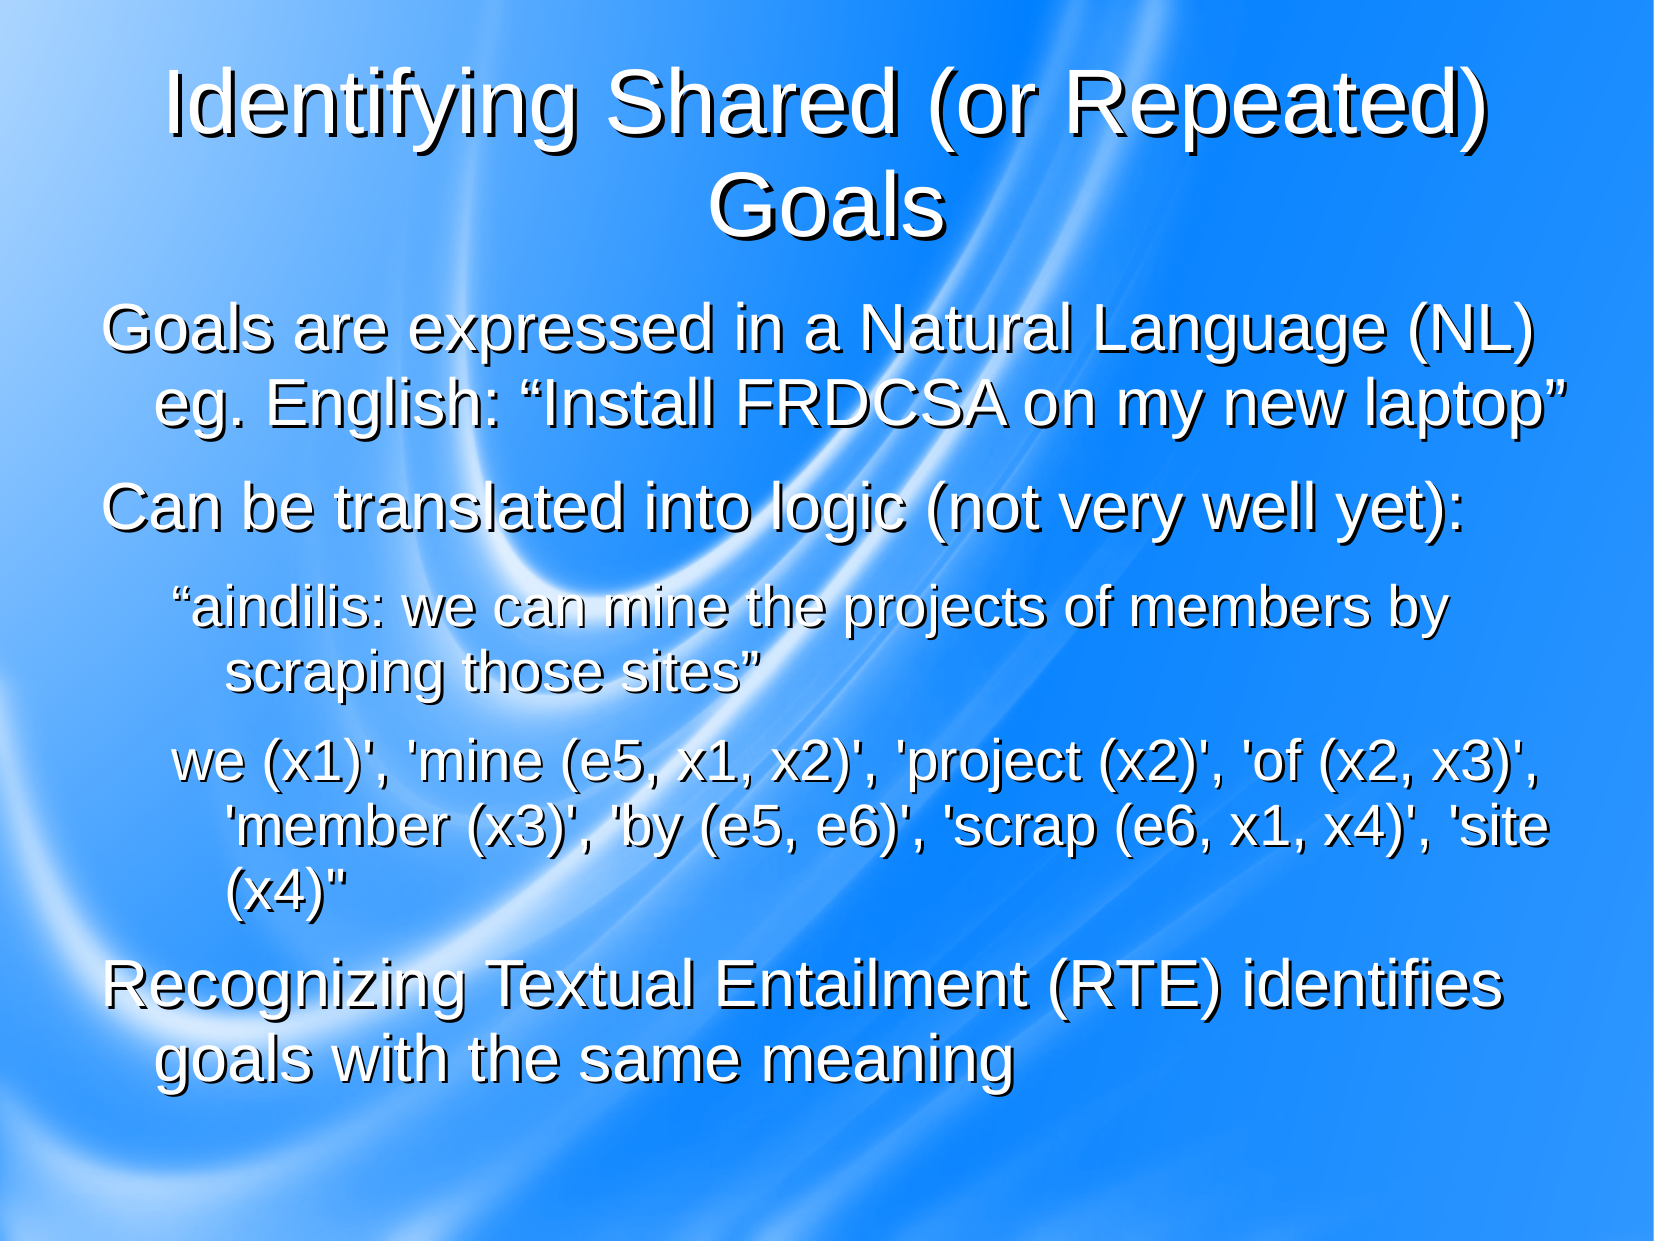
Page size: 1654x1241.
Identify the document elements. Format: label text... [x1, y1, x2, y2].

title Identifying Shared (or Repeated) Goals [82, 39, 1571, 267]
picture [0, 0, 1654, 1241]
list Goals are expressed in a Natural Language (NL) eg. English: “Install FRDCSA on my new laptop” Can be translated into logic (not very well yet): “aindilis: we can mine the projects of members by scraping those sites” we (x1)', 'mine (e5, x1, x2)', 'project (x2)', 'of (x2, x3)', 'member (x3)', 'by (e5, e6)', 'scrap (e6, x1, x4)', 'site (x4)'' Recognizing Textual Entailment (RTE) identifies goals with the same meaning [82, 290, 1571, 1175]
